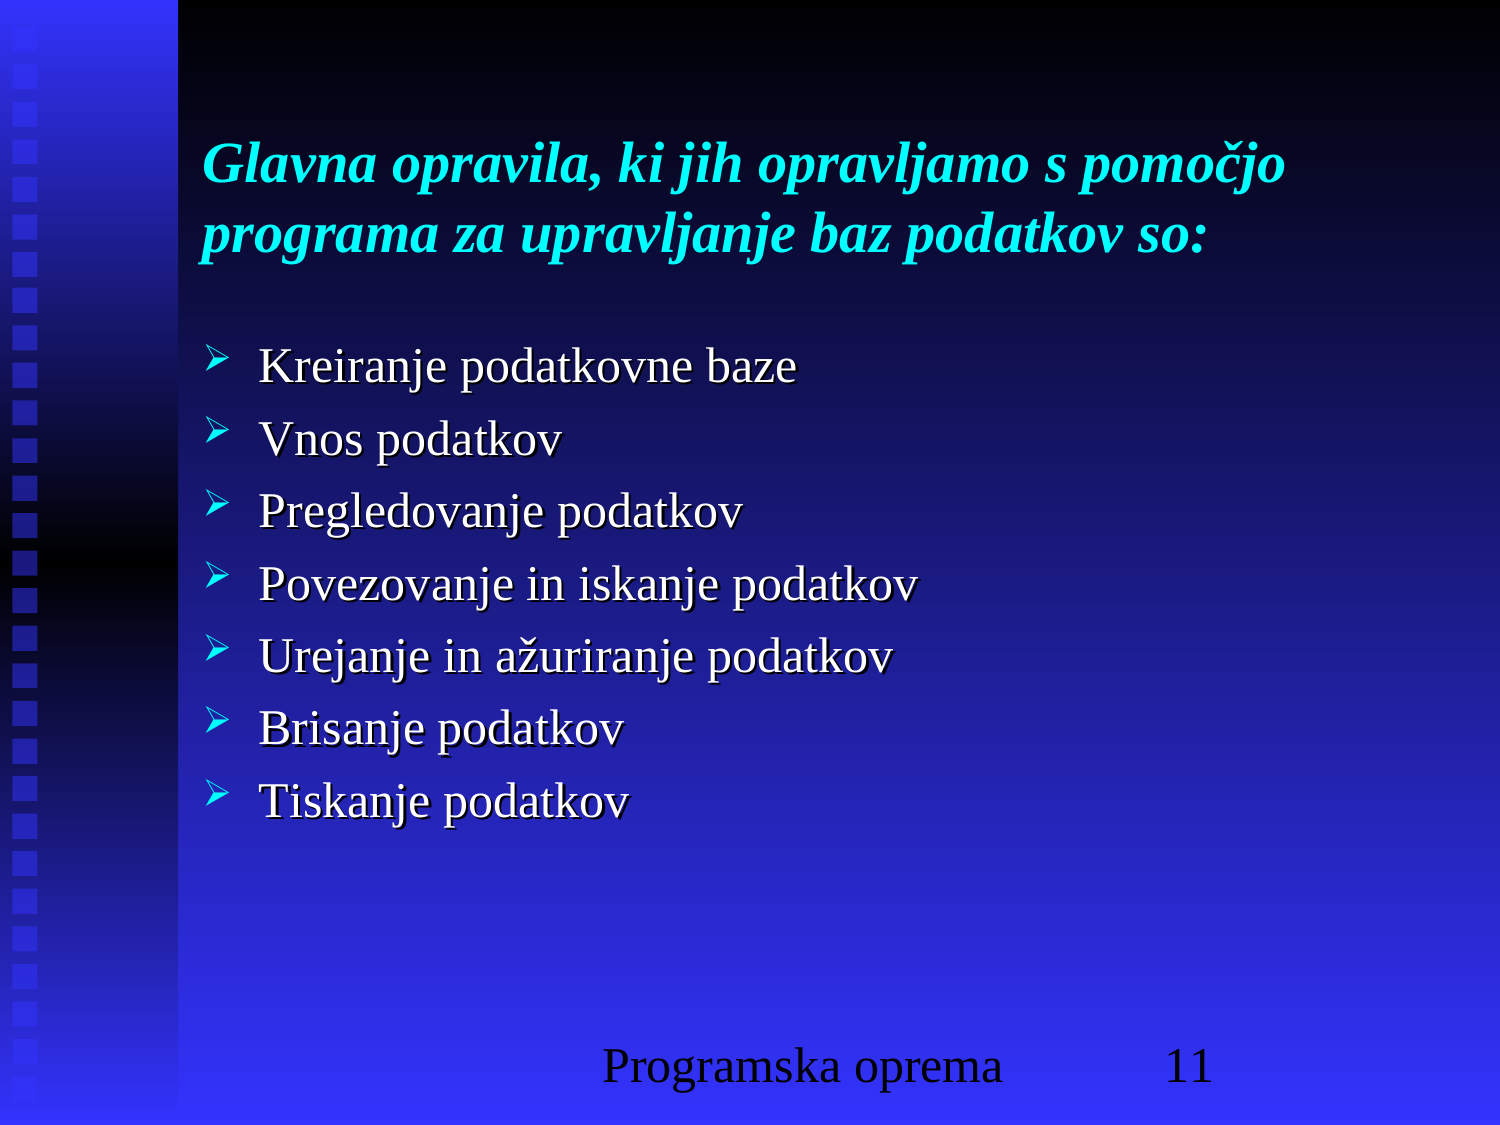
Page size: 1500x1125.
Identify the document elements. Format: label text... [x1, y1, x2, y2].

list Kreiranje podatkovne baze Vnos podatkov Pregledovanje podatkov Povezovanje in iskanje podatkov Urejanje in ažuriranje podatkov Brisanje podatkov Tiskanje podatkov [187, 324, 1463, 1001]
title Glavna opravila, ki jih opravljamo s pomočjo programa za upravljanje baz podatkov so: [187, 99, 1463, 288]
